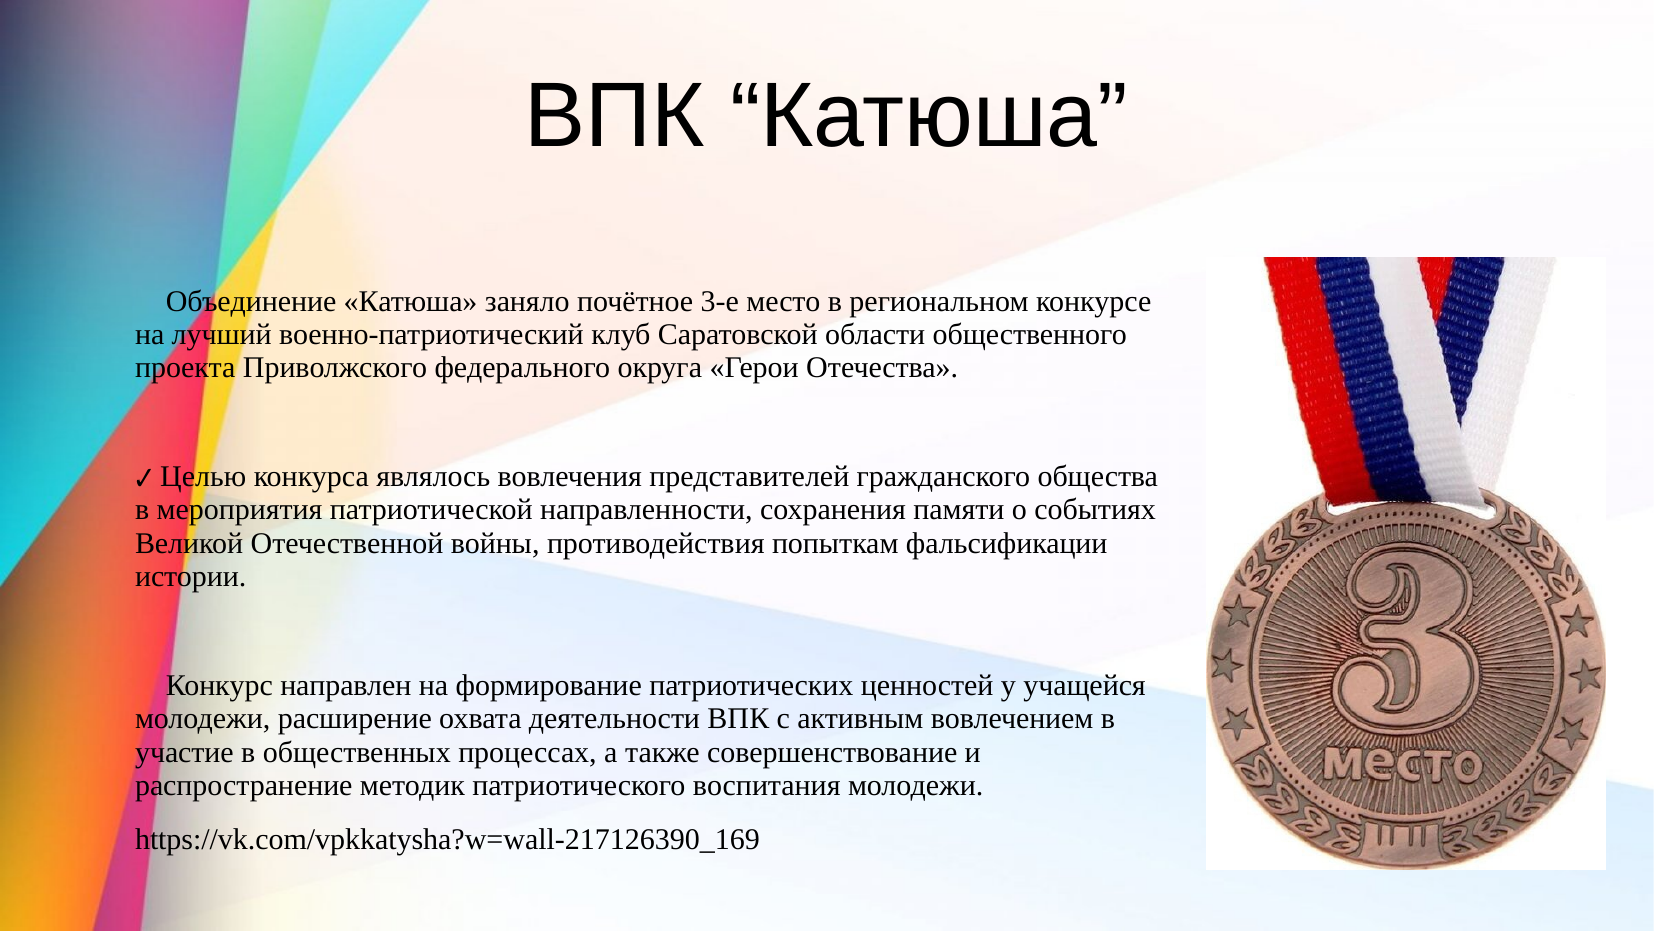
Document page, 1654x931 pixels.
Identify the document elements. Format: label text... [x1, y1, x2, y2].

picture [0, 0, 1654, 931]
list 🥉 Объединение «Катюша» заняло почётное 3-е место в региональном конкурсе на лучший военно-патриотический клуб Саратовской области общественного проекта Приволжского федерального округа «Герои Отечества». ✔ Целью конкурса являлось вовлечения представителей гражданского общества в мероприятия патриотической направленности, сохранения памяти о событиях Великой Отечественной войны, противодействия попыткам фальсификации истории. 🎯 Конкурс направлен на формирование патриотических ценностей у учащейся молодежи, расширение охвата деятельности ВПК с активным вовлечением в участие в общественных процессах, а также совершенствование и распространение методик патриотического воспитания молодежи. https://vk.com/vpkkatysha?w=wall-217126390_169 [135, 210, 1171, 878]
title ВПК “Катюша” [82, 37, 1571, 193]
